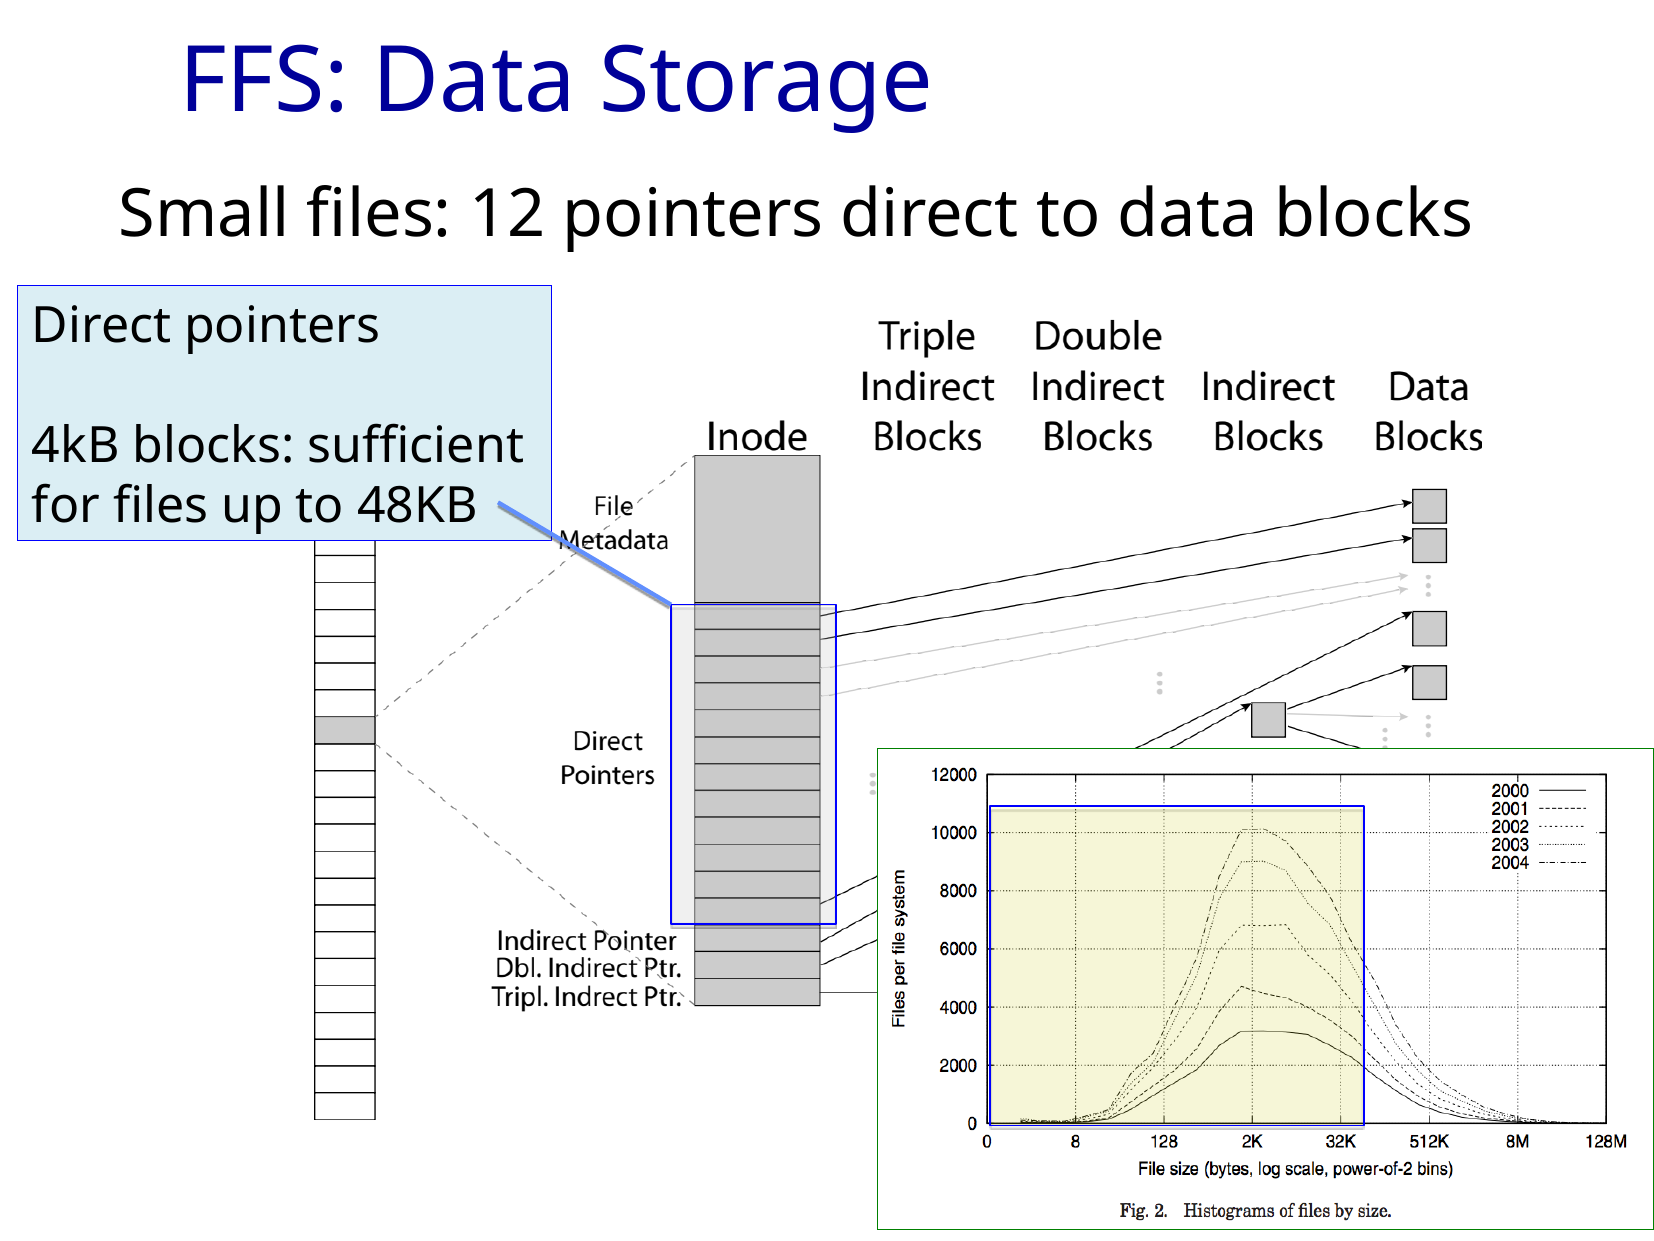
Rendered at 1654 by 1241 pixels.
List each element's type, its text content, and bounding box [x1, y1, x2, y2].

title FFS: Data Storage [179, 0, 1475, 165]
text_box [990, 806, 1364, 1126]
picture [128, 314, 1654, 1230]
text_box [670, 604, 836, 924]
text_box Direct pointers 4kB blocks: sufficient for files up to 48KB [17, 285, 552, 541]
list Small files: 12 pointers direct to data blocks [82, 165, 1571, 304]
